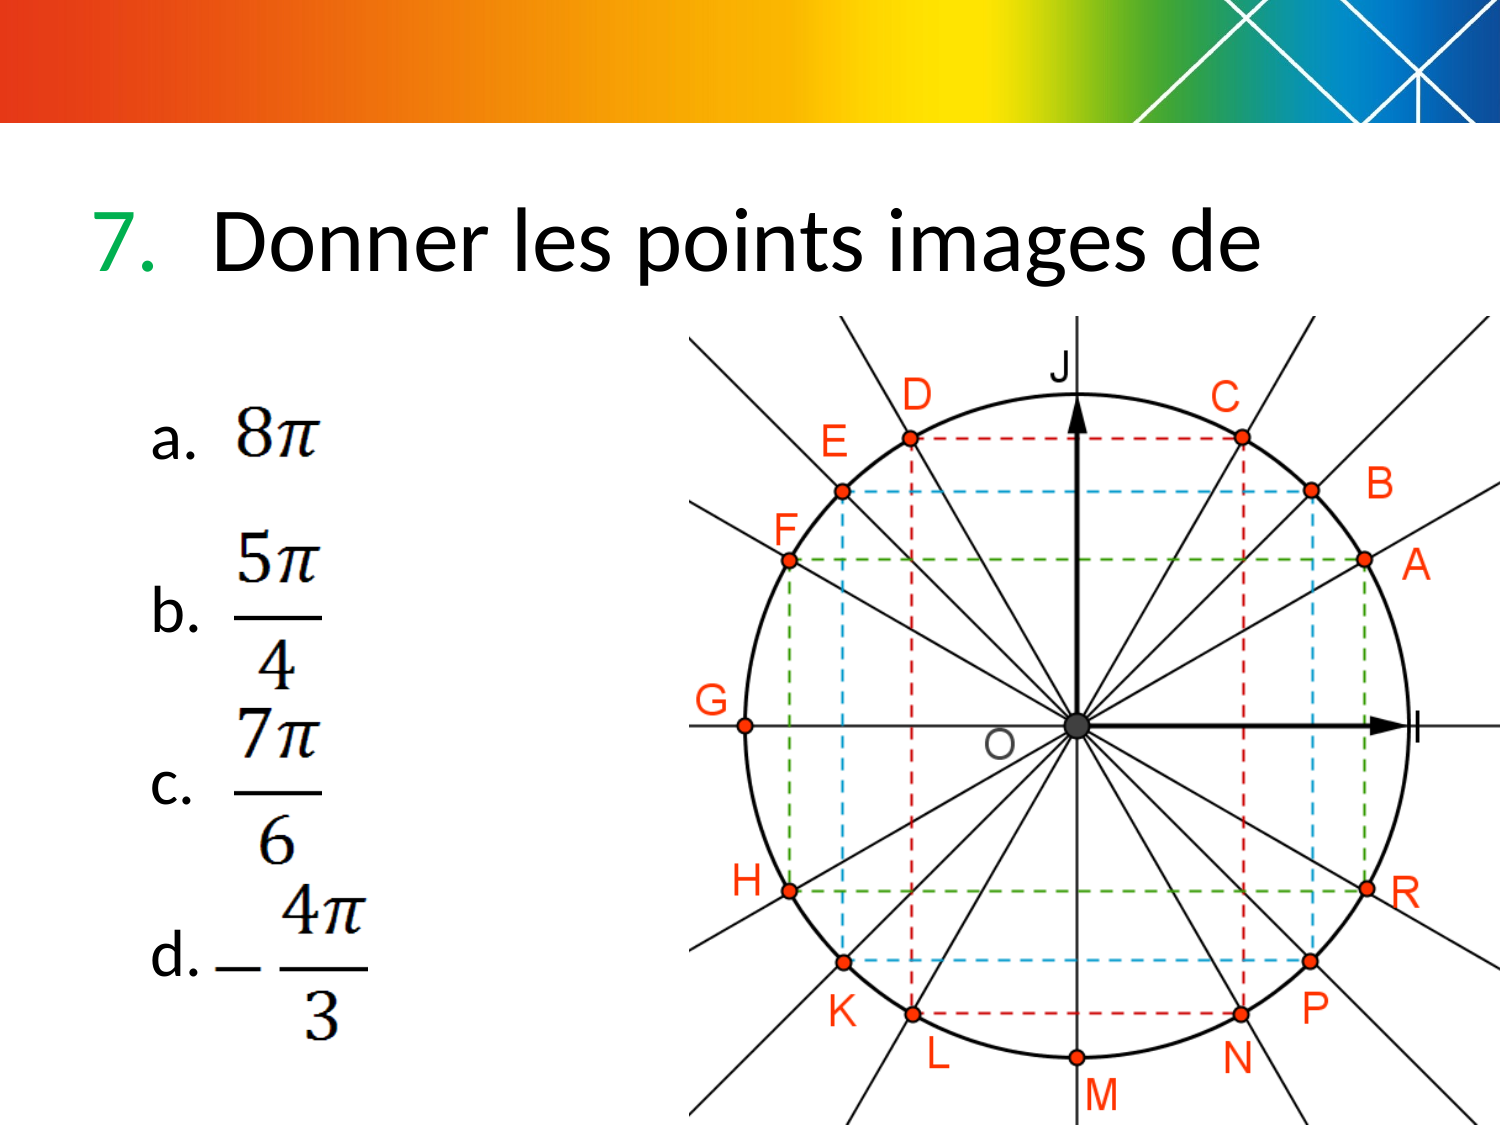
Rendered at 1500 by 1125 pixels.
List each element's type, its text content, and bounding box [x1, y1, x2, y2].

picture [1340, 0, 1500, 123]
picture [234, 386, 322, 489]
title Donner les points images de [75, 163, 1426, 305]
picture [210, 520, 368, 1055]
text_box a. b. c. d. [135, 385, 689, 998]
picture [689, 316, 1500, 1125]
picture [0, 0, 1359, 123]
